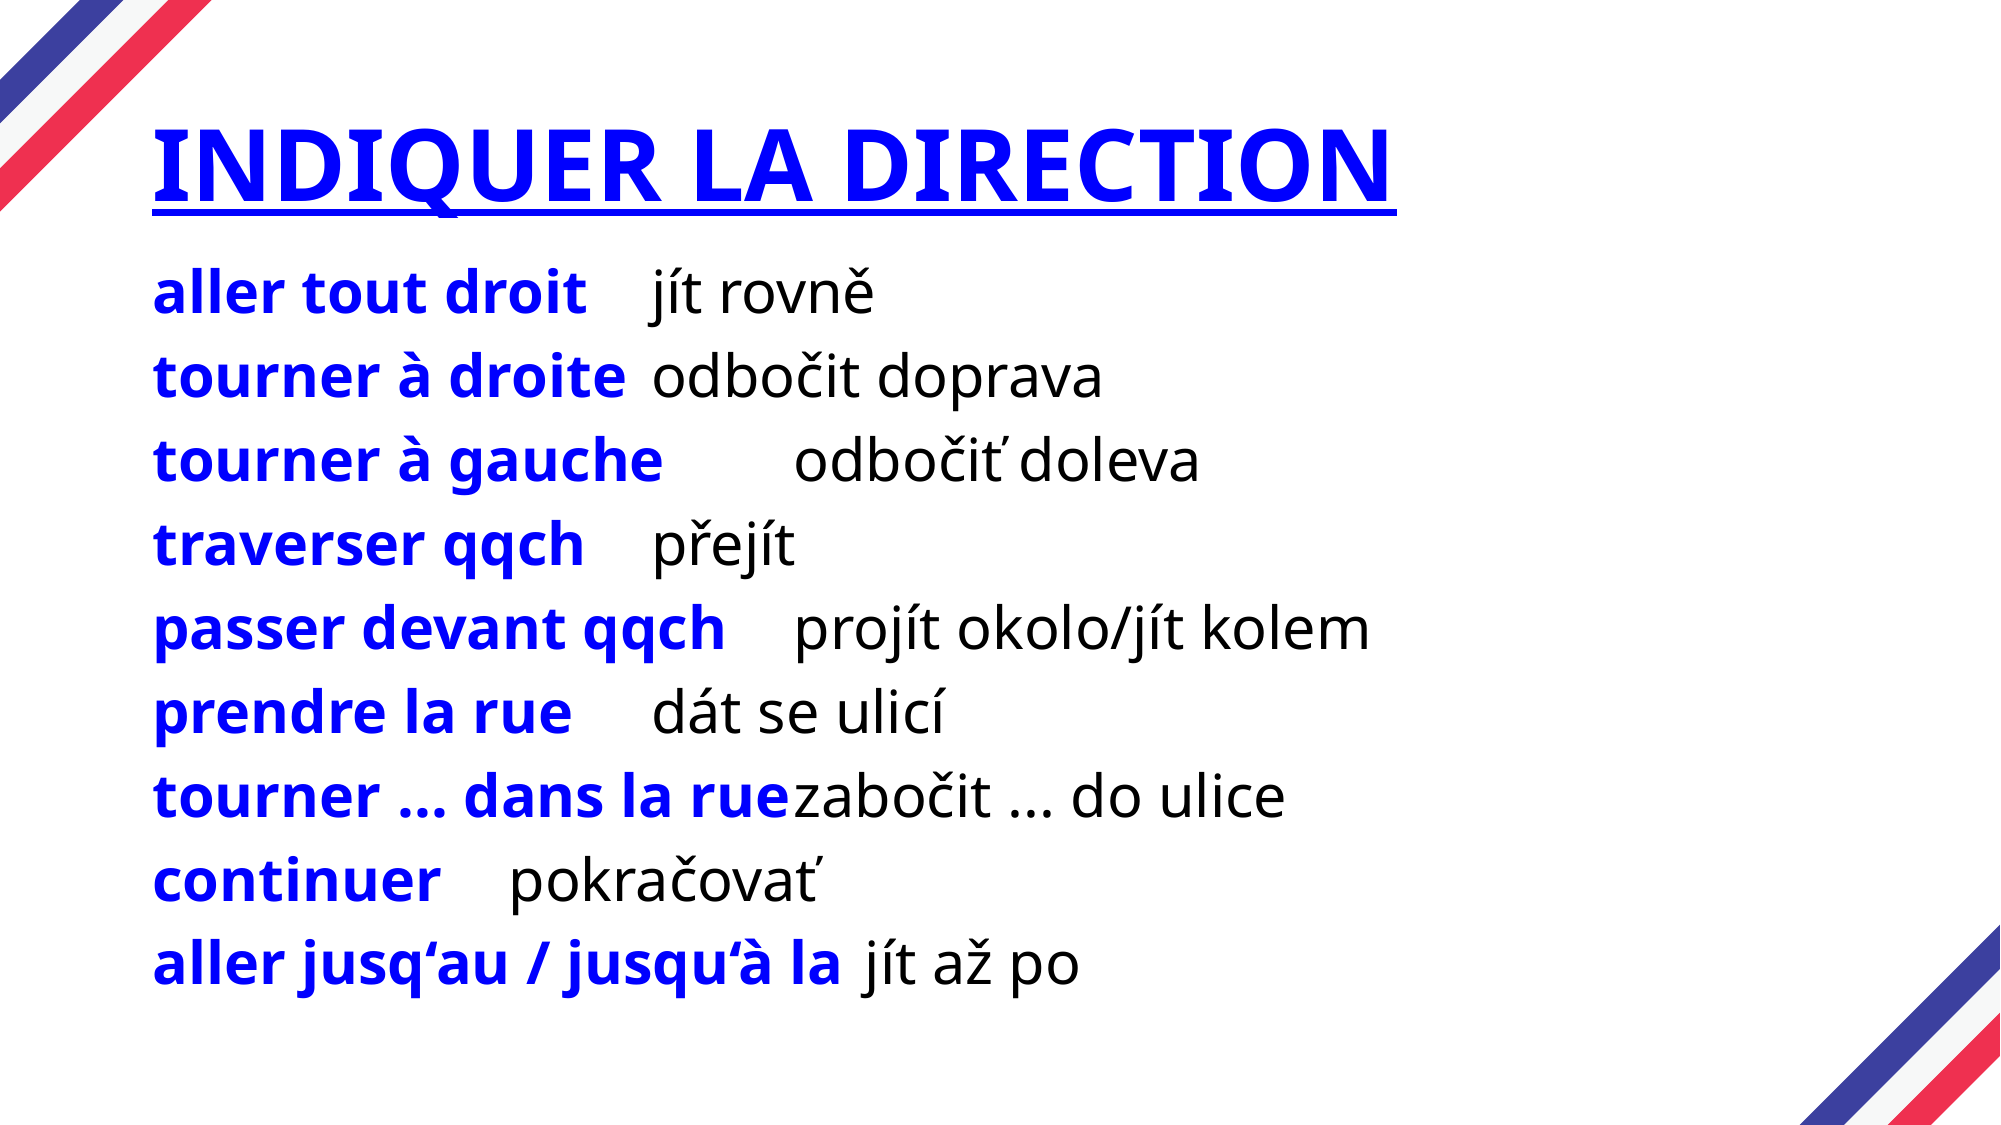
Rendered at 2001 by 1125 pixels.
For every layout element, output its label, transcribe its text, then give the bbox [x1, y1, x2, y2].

text_box [0, 0, 212, 212]
text_box [1799, 924, 2000, 1125]
title INDIQUER LA DIRECTION [137, 59, 1863, 255]
list aller tout droit jít rovně tourner à droite odbočit doprava tourner à gauche odbočiť doleva traverser qqch přejít passer devant qqch projít okolo/jít kolem prendre la rue dát se ulicí tourner ... dans la rue zabočit ... do ulice continuer pokračovať aller jusq‘au / jusqu‘à la jít až po [137, 255, 1863, 1093]
